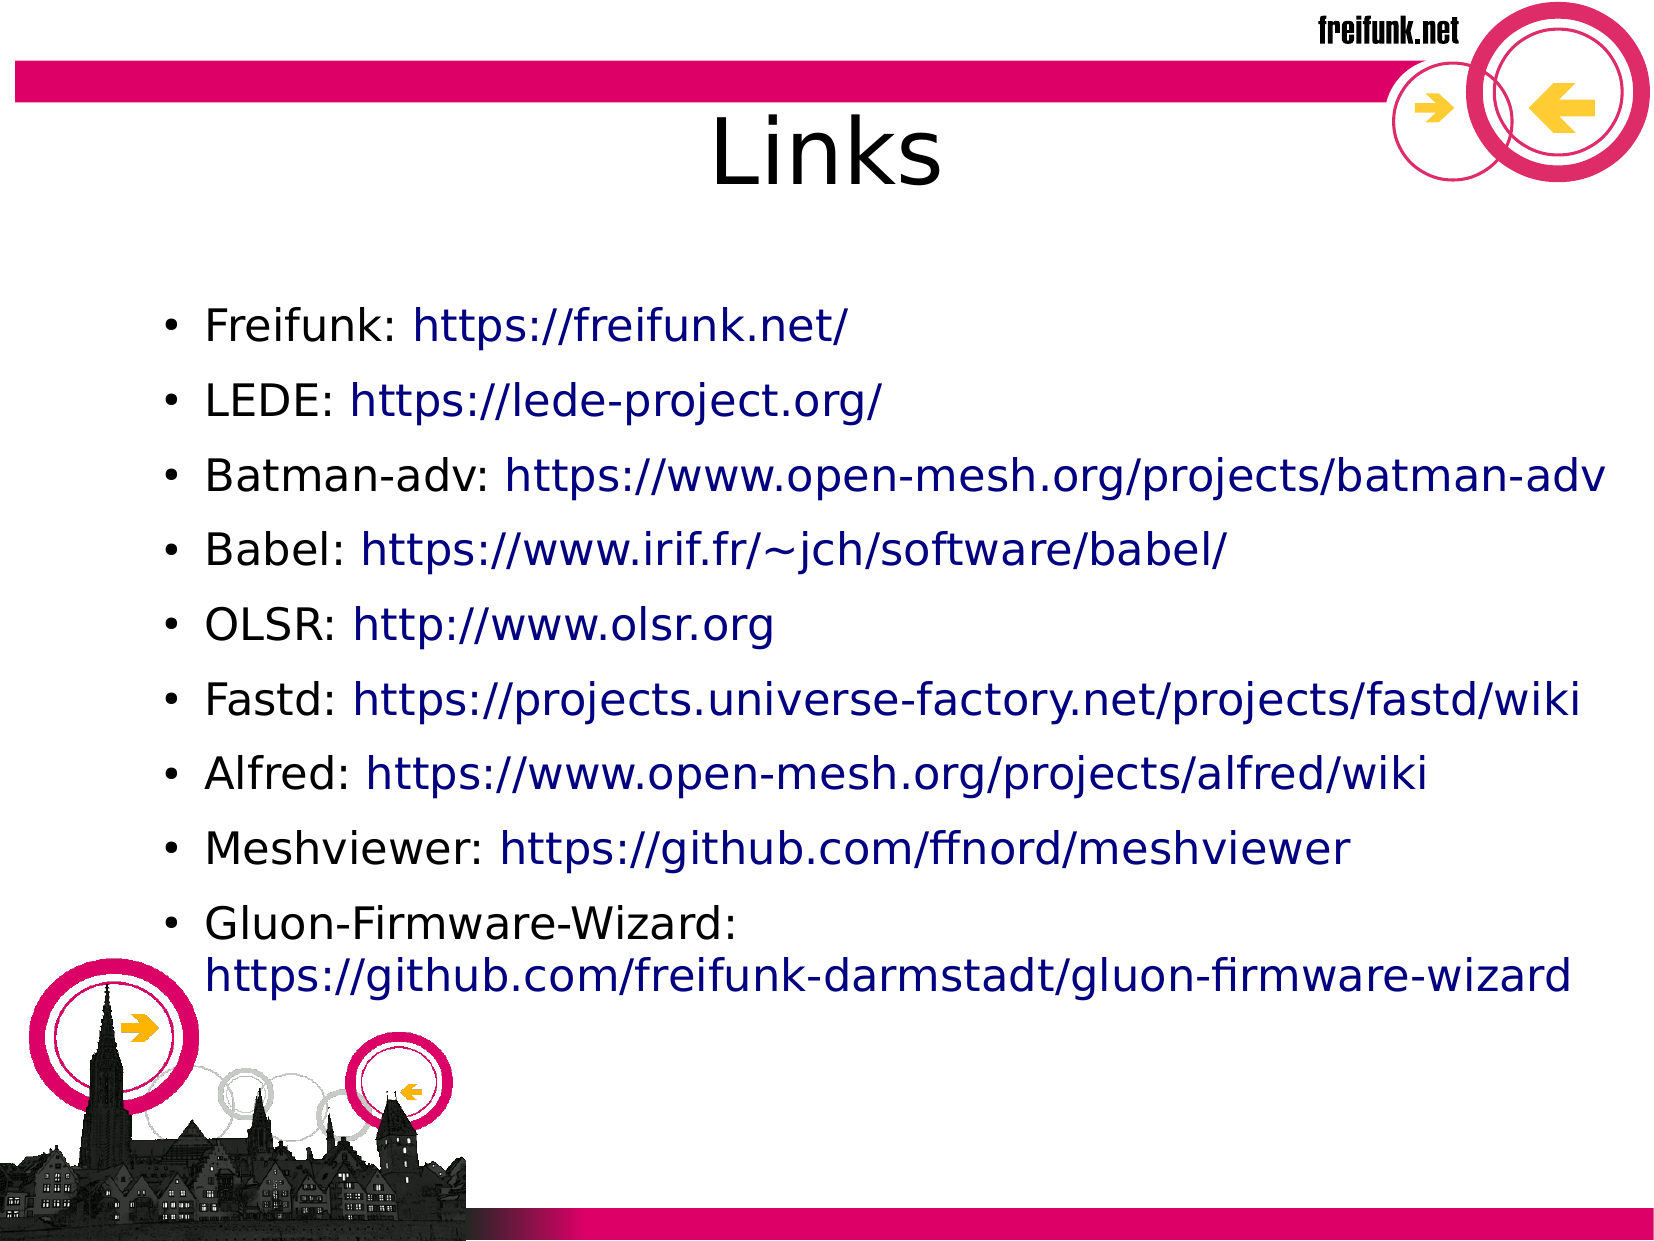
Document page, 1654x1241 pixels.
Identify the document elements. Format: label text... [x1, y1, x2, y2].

list Freifunk: https://freifunk.net/ LEDE: https://lede-project.org/ Batman-adv: https://www.open-mesh.org/projects/batman-adv Babel: https://www.irif.fr/~jch/software/babel/ OLSR: http://www.olsr.org Fastd: https://projects.universe-factory.net/projects/fastd/wiki Alfred: https://www.open-mesh.org/projects/alfred/wiki Meshviewer: https://github.com/ffnord/meshviewer Gluon-Firmware-Wizard: https://github.com/freifunk-darmstadt/gluon-firmware-wizard [150, 300, 1639, 1020]
title Links [82, 49, 1571, 257]
